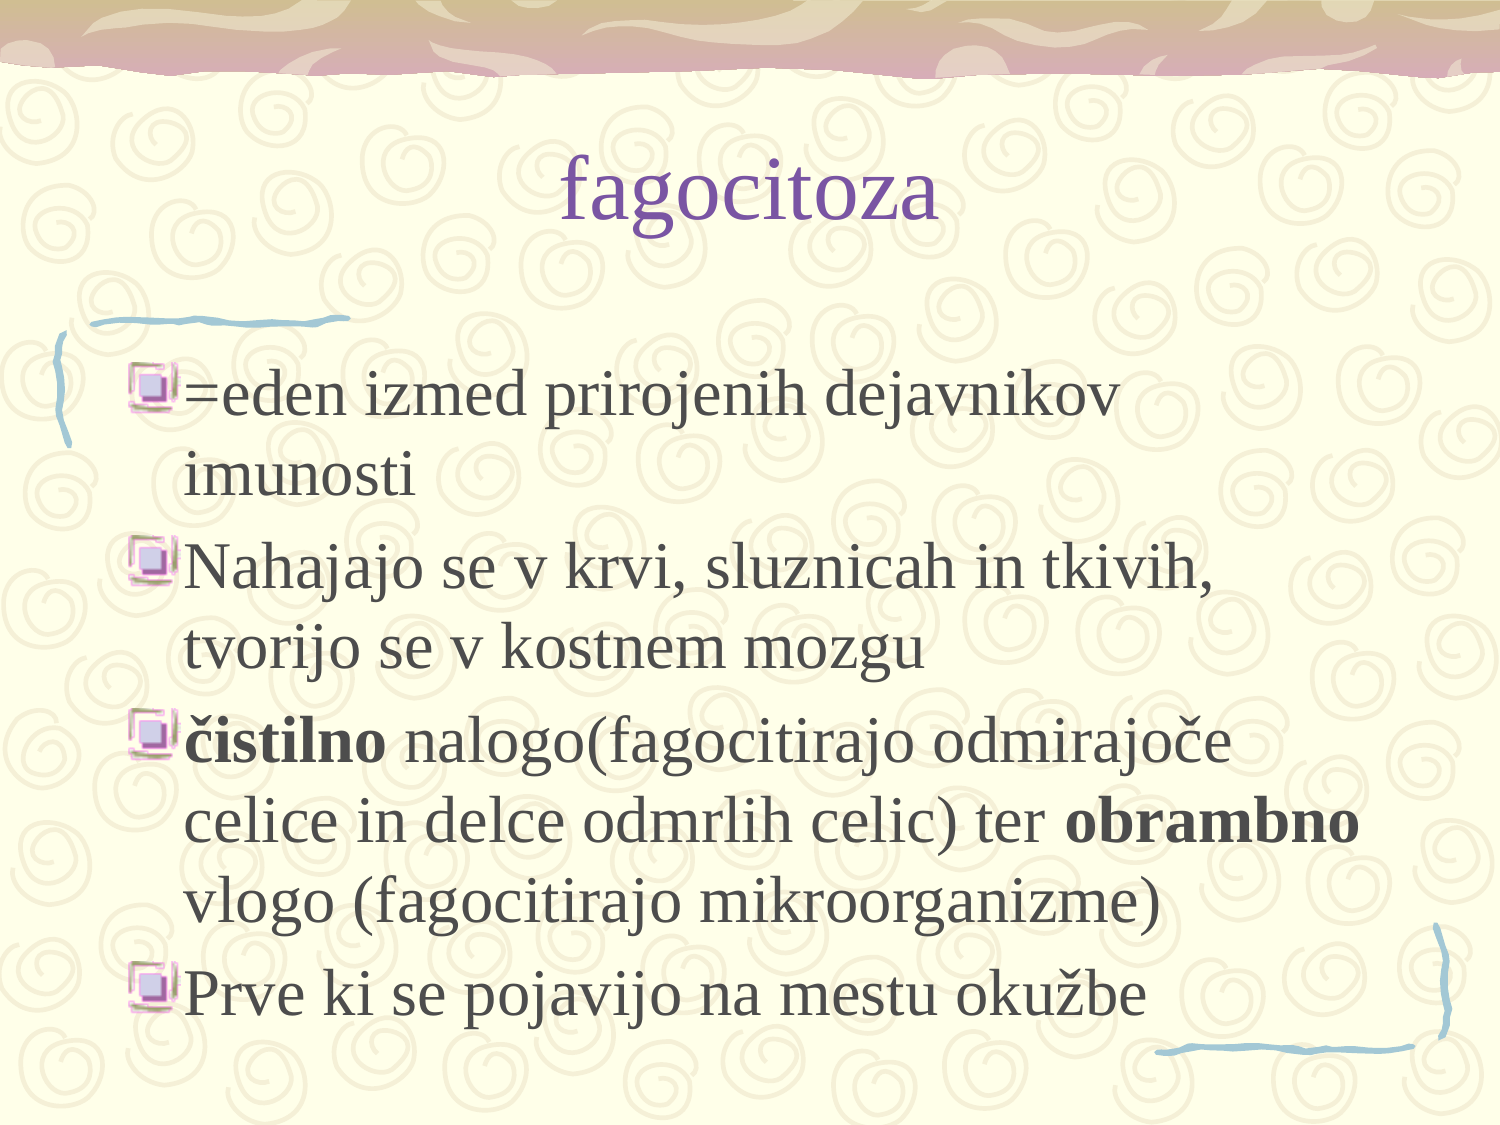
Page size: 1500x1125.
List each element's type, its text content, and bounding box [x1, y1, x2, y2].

list =eden izmed prirojenih dejavnikov imunosti Nahajajo se v krvi, sluznicah in tkivih, tvorijo se v kostnem mozgu čistilno nalogo(fagocitirajo odmirajoče celice in delce odmrlih celic) ter obrambno vlogo (fagocitirajo mikroorganizme) Prve ki se pojavijo na mestu okužbe [112, 341, 1388, 1017]
title fagocitoza [112, 89, 1388, 277]
